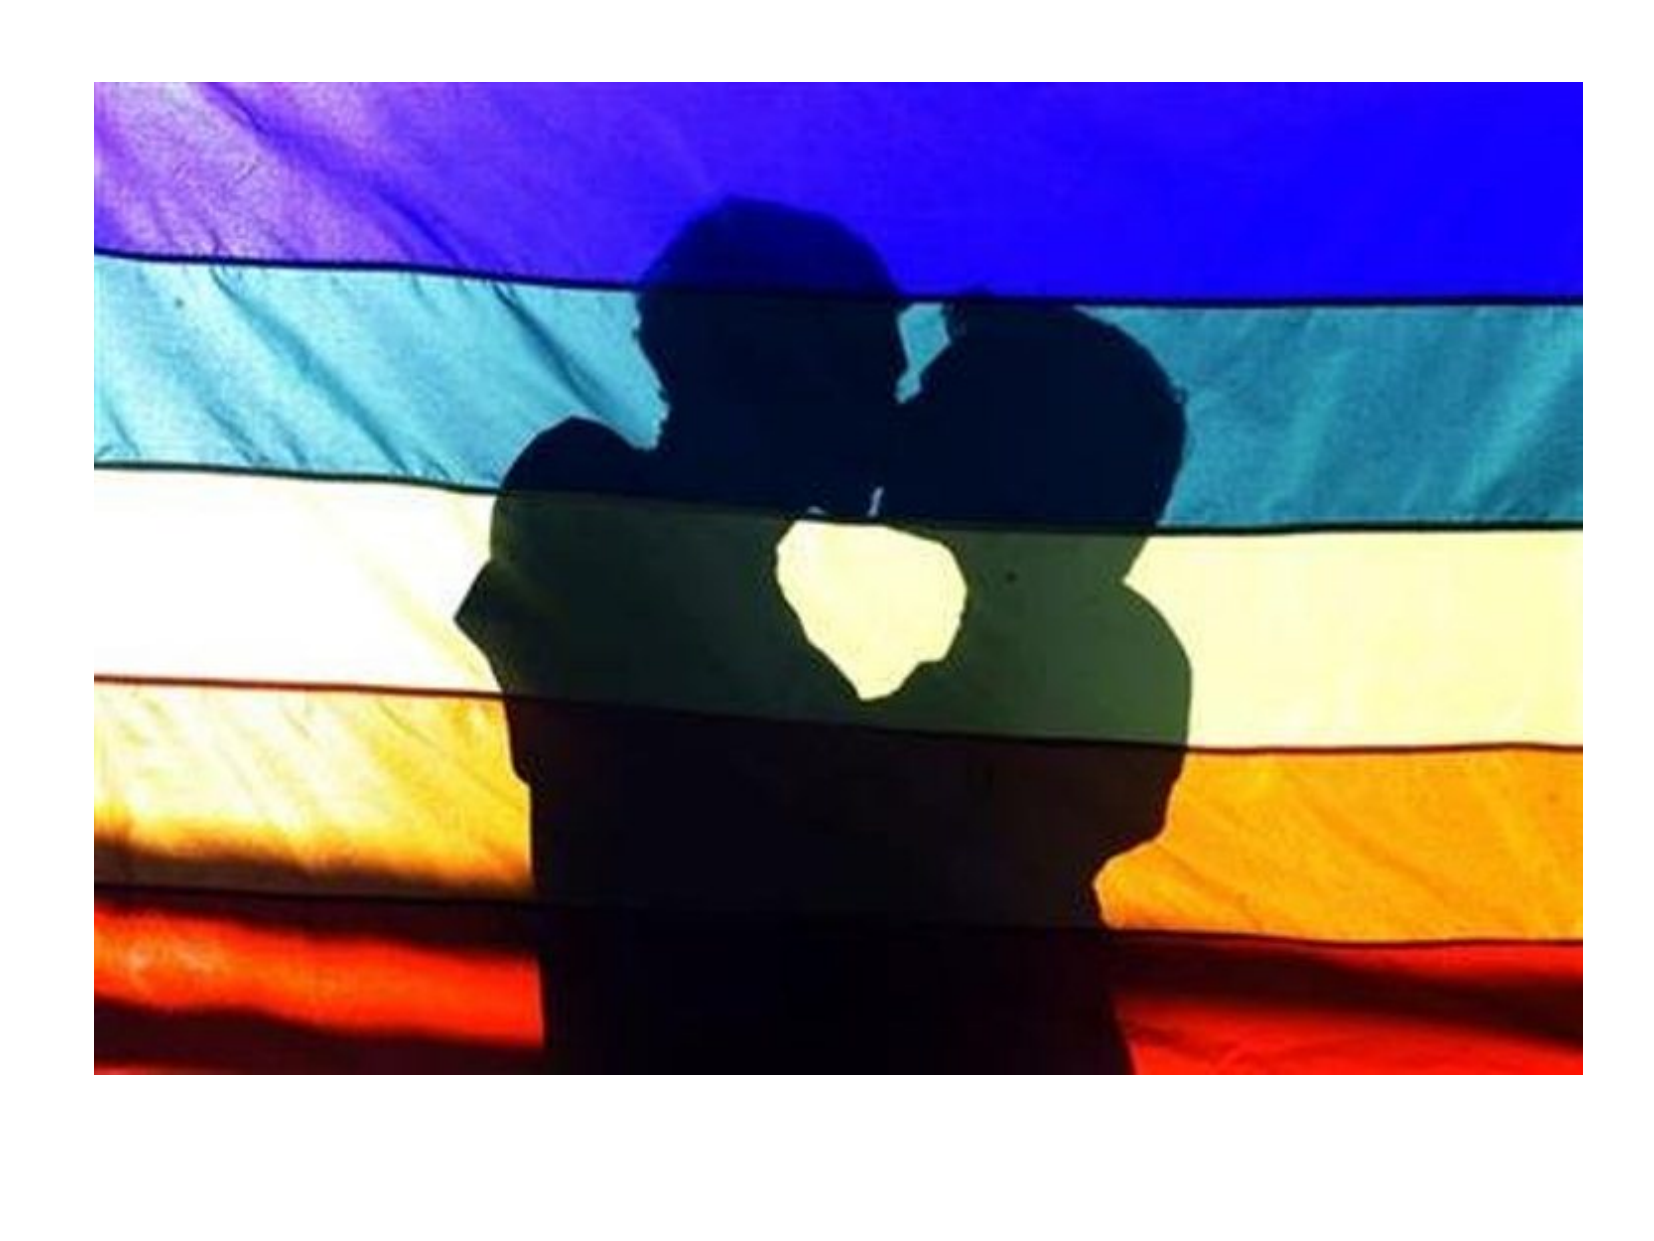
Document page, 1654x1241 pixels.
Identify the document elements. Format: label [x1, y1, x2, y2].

picture [94, 82, 1583, 1075]
